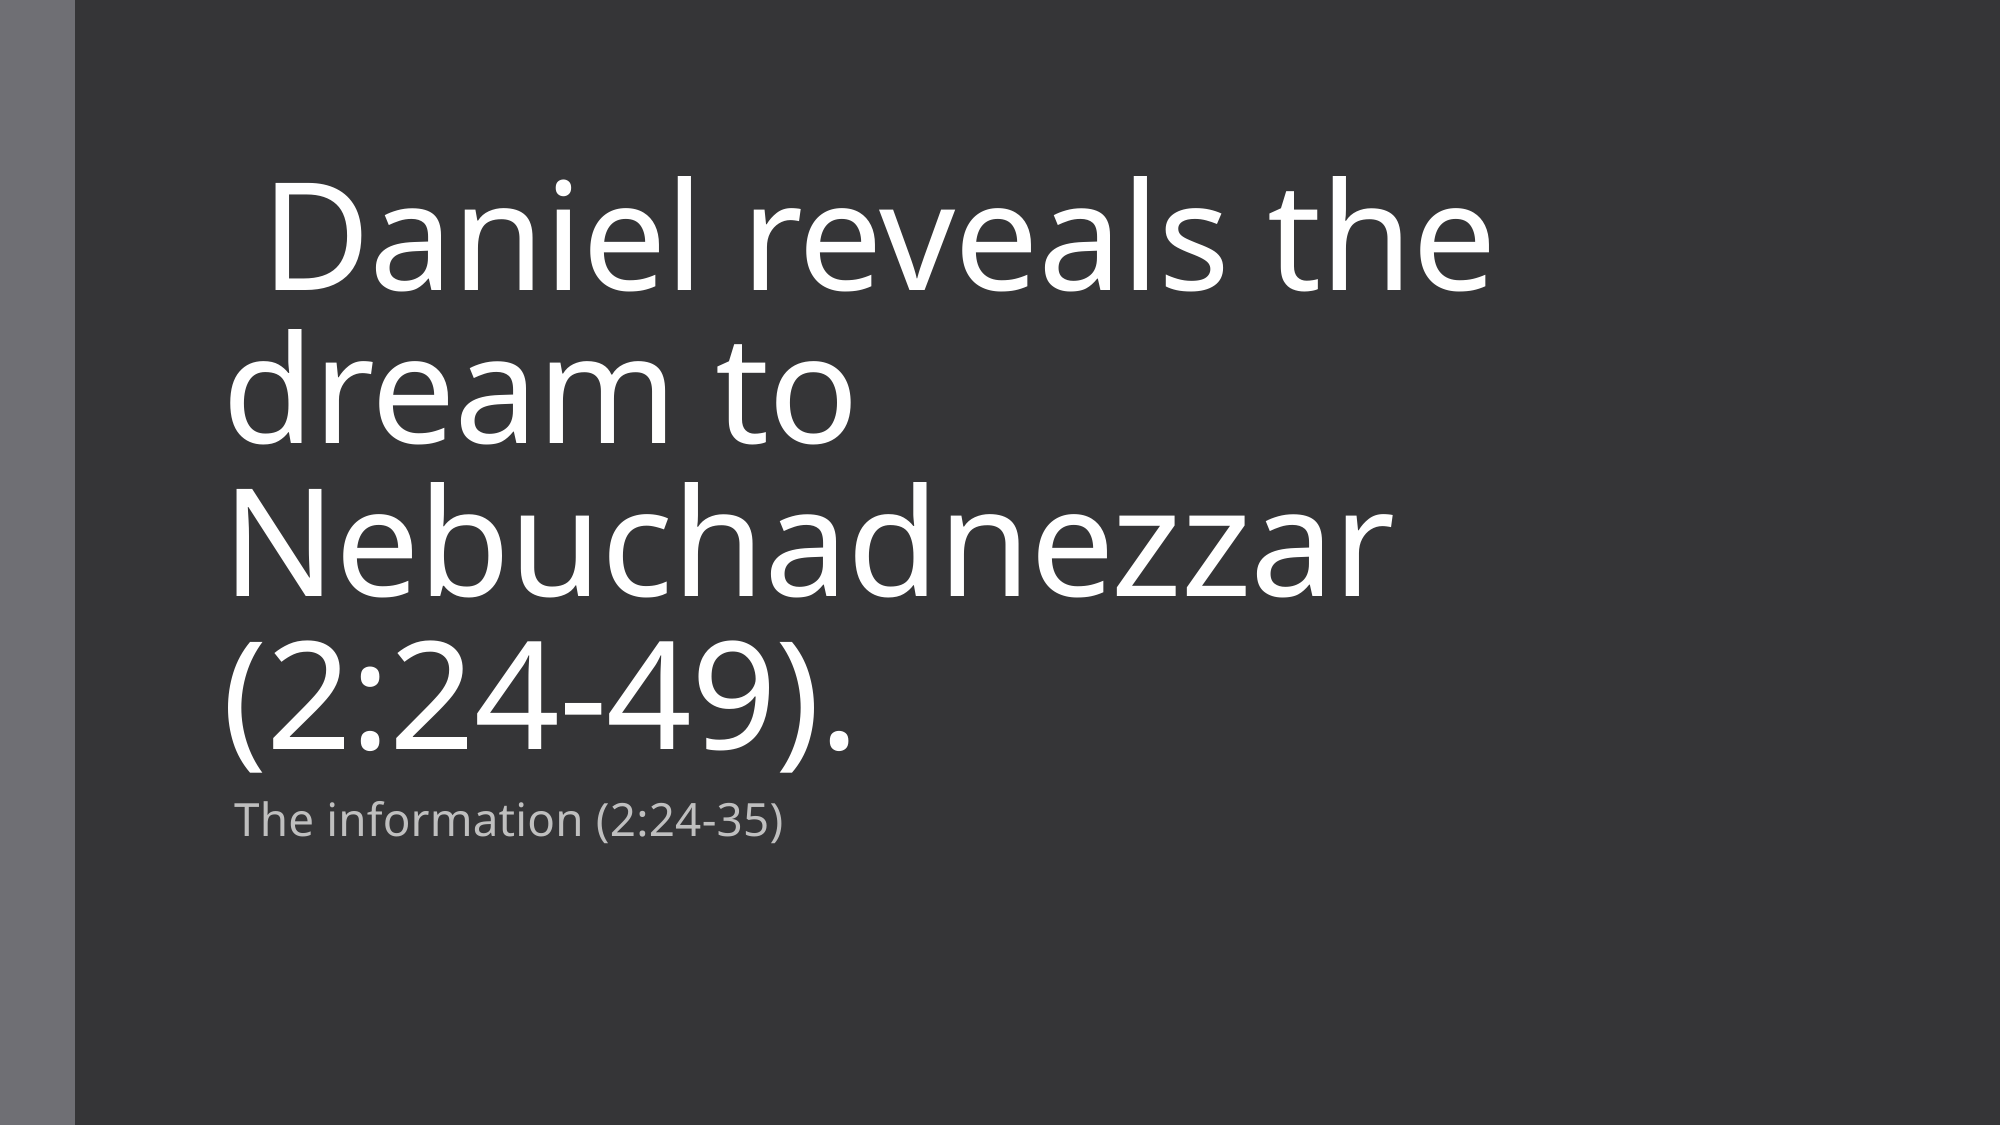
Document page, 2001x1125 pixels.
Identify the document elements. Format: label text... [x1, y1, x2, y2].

subtitle The information (2:24-35) [206, 787, 1752, 1066]
title Daniel reveals the dream to Nebuchadnezzar (2:24-49). [206, 124, 1752, 787]
